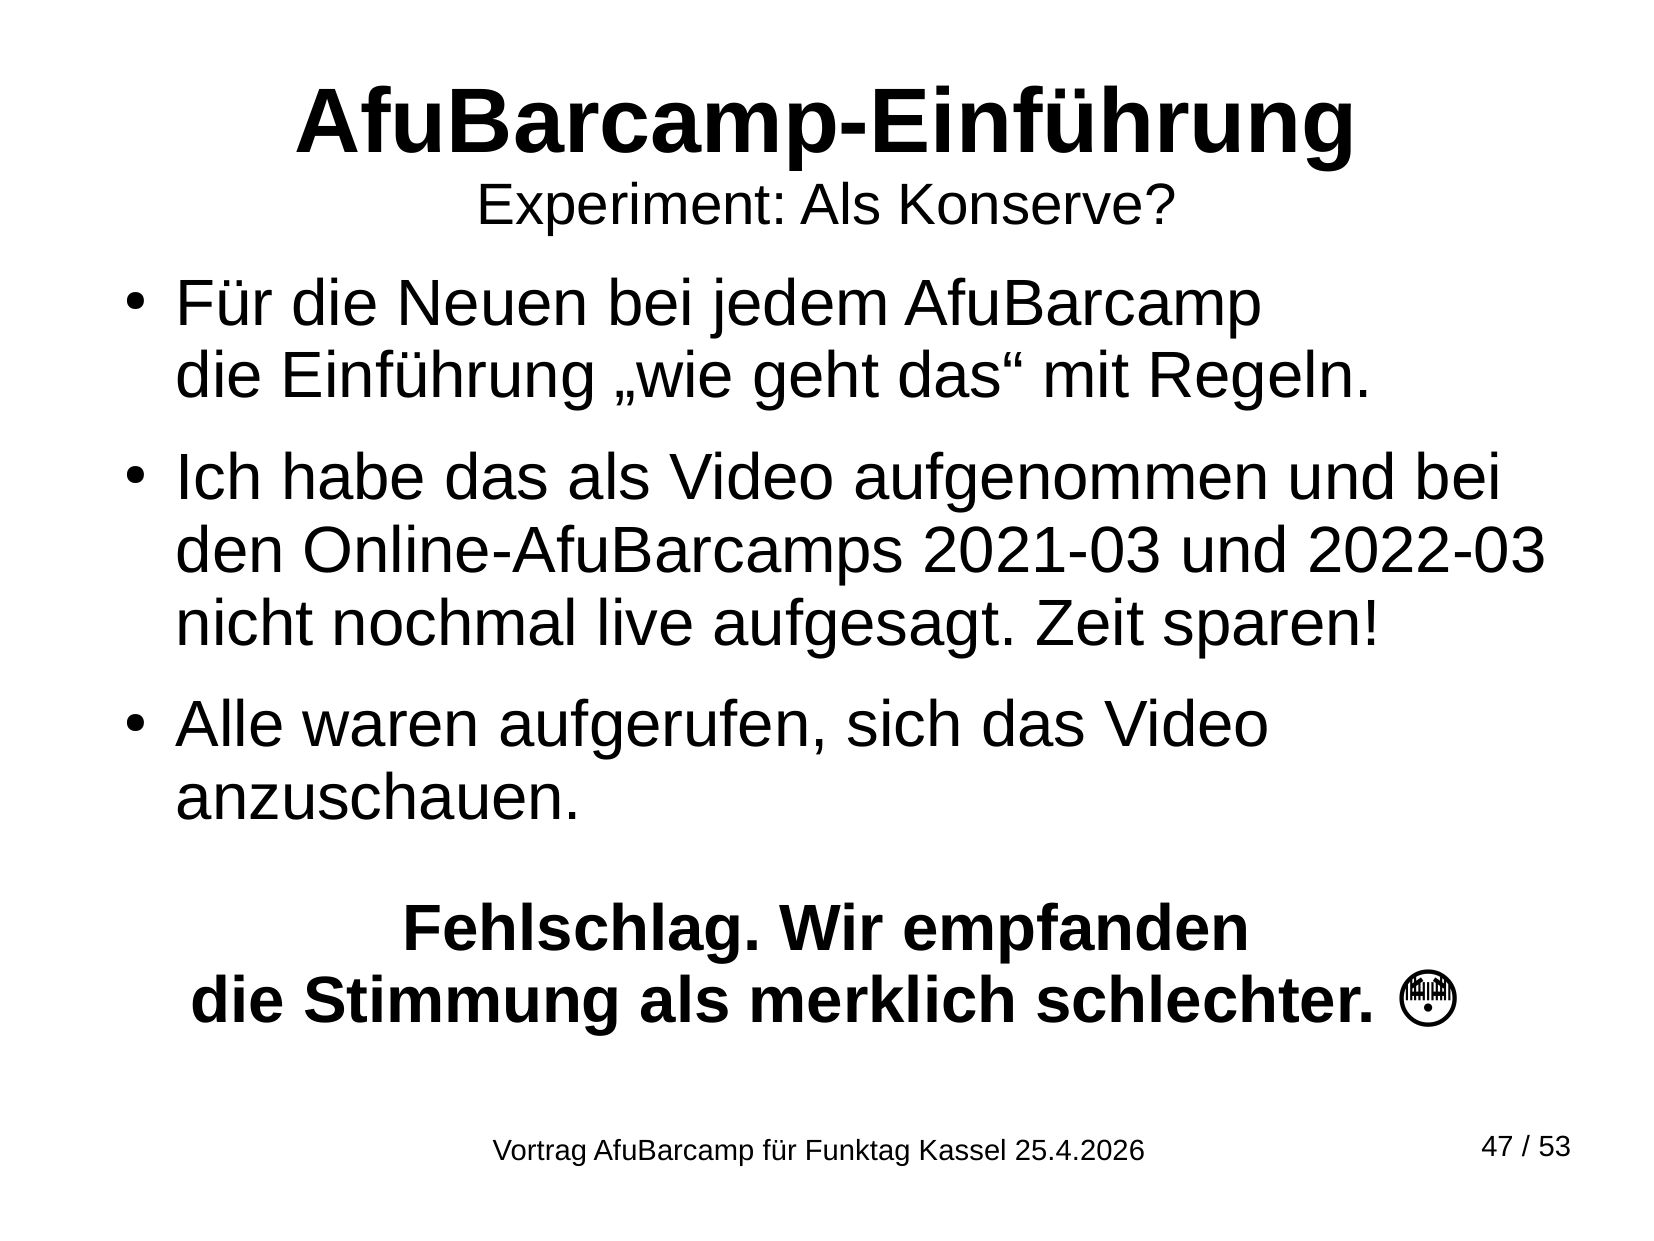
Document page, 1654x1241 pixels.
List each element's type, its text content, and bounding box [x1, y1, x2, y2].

title AfuBarcamp-Einführung Experiment: Als Konserve? [82, 49, 1571, 257]
list Für die Neuen bei jedem AfuBarcamp die Einführung „wie geht das“ mit Regeln. Ich habe das als Video aufgenommen und bei den Online-AfuBarcamps 2021-03 und 2022-03 nicht nochmal live aufgesagt. Zeit sparen! Alle waren aufgerufen, sich das Video anzuschauen. Fehlschlag. Wir empfanden die Stimmung als merklich schlechter. 😳 [82, 266, 1571, 1040]
